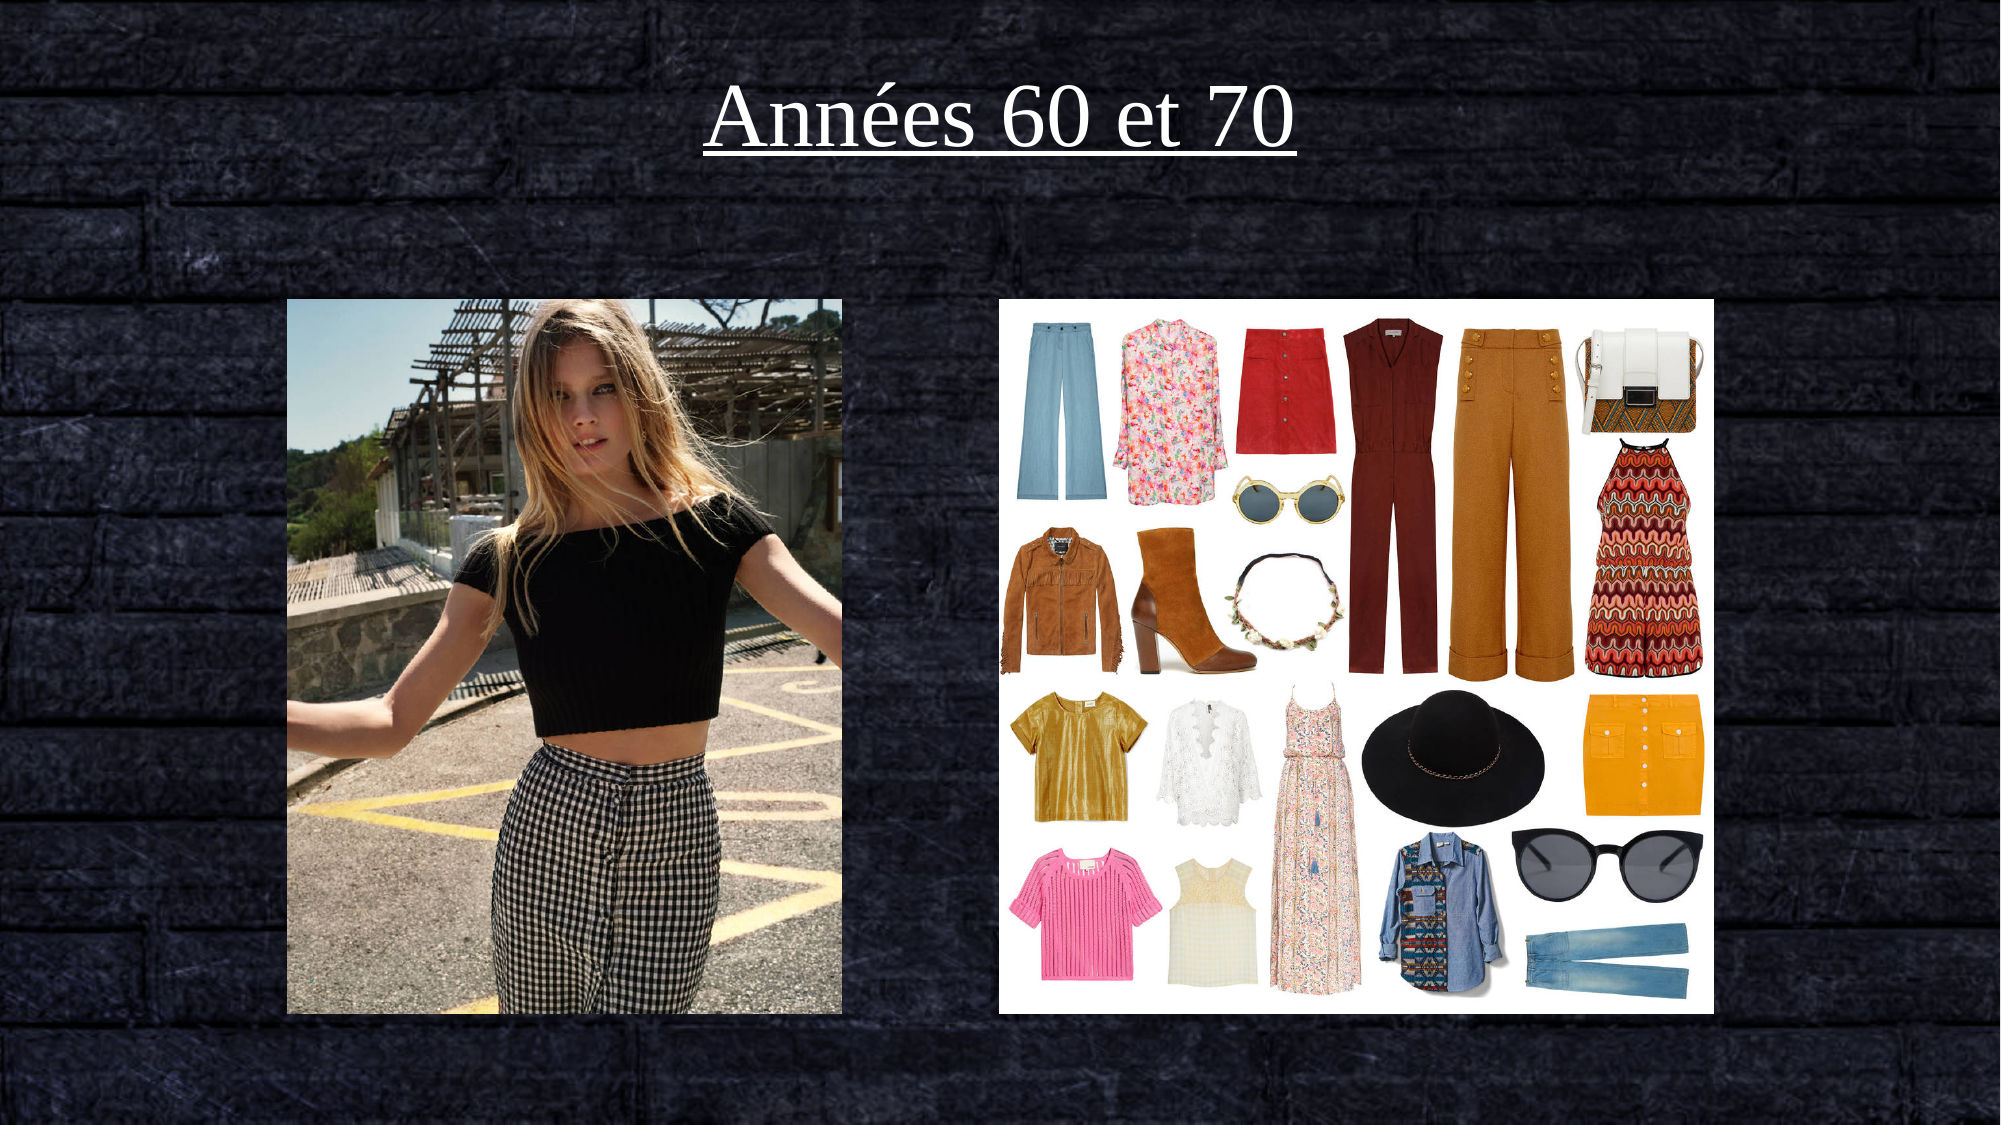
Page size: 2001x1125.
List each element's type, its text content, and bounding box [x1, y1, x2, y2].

title Années 60 et 70 [137, 59, 1863, 278]
picture [0, 0, 2001, 1125]
